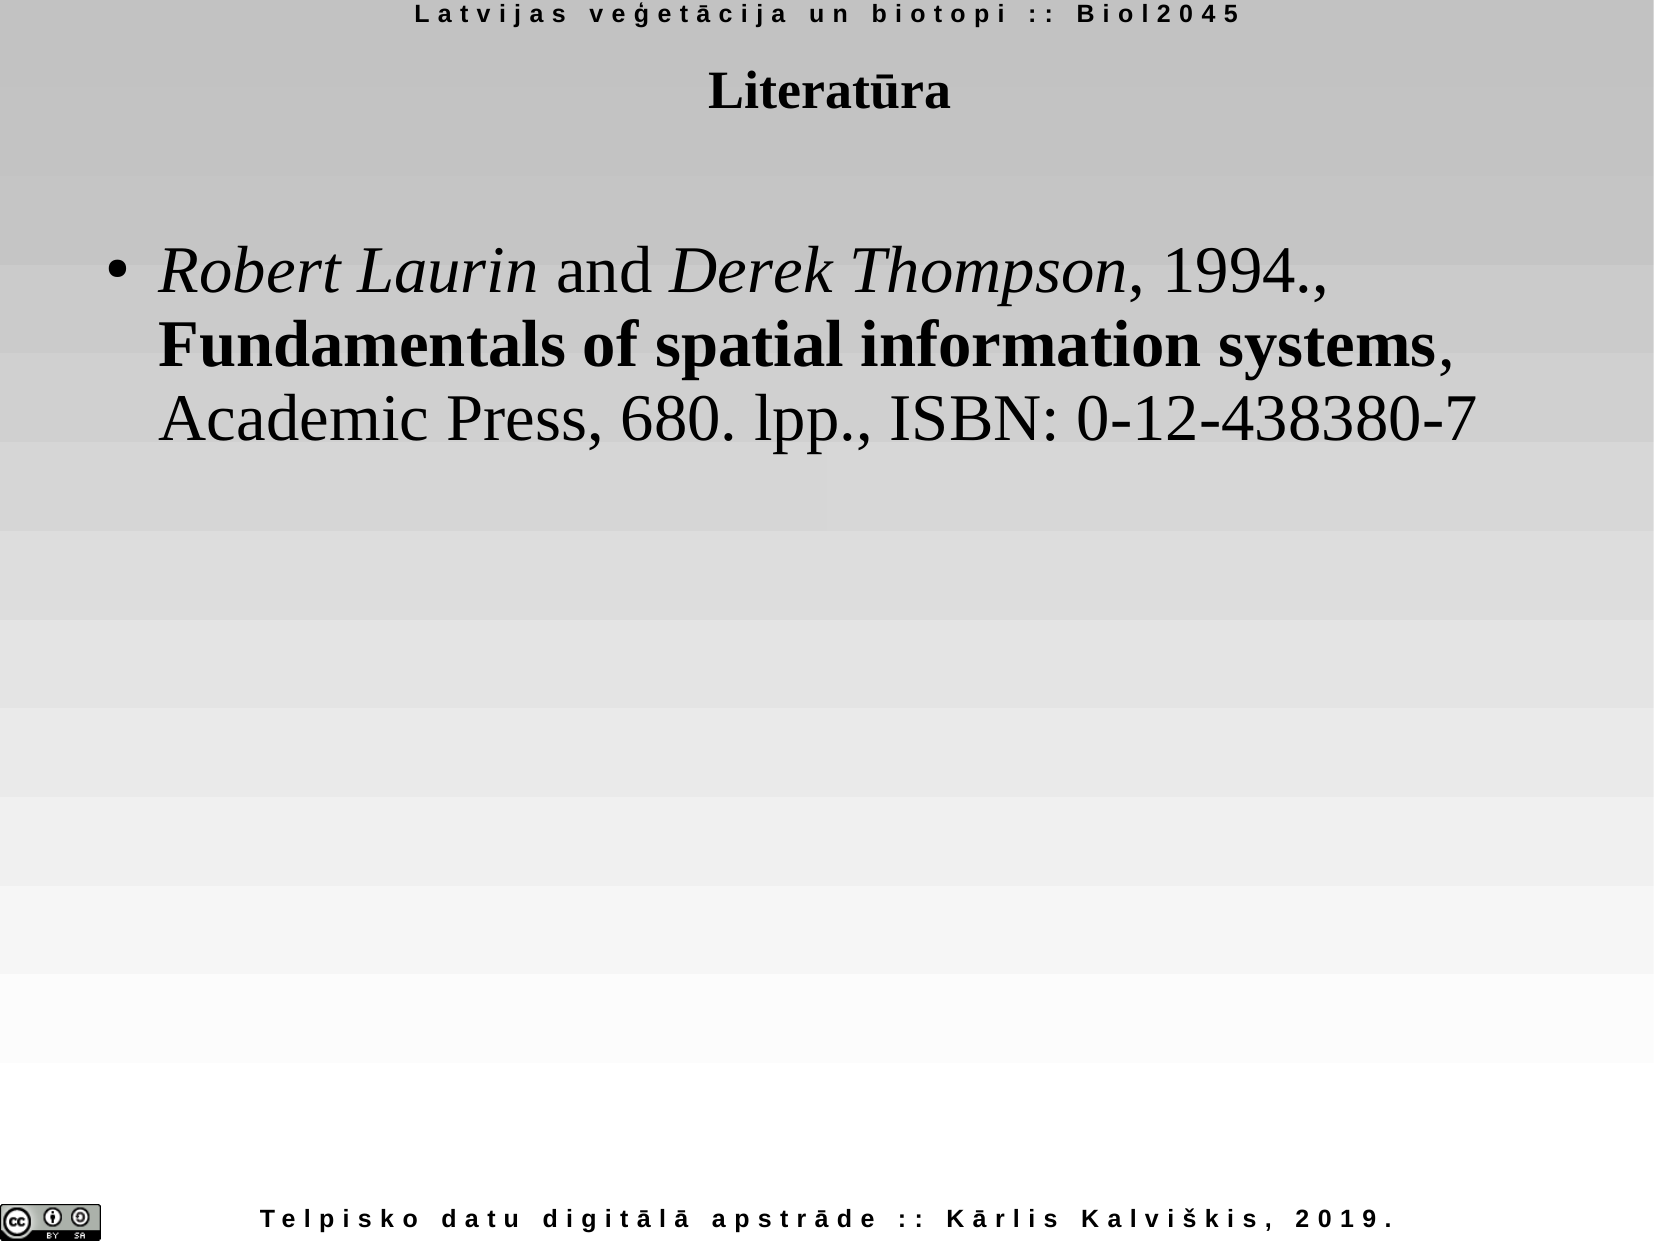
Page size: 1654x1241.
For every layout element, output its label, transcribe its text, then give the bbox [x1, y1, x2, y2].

picture [0, 0, 1654, 1241]
title Literatūra [34, 61, 1626, 222]
list Robert Laurin and Derek Thompson, 1994., Fundamentals of spatial information systems, Academic Press, 680. lpp., ISBN: 0-12-438380-7 [87, 233, 1602, 1047]
